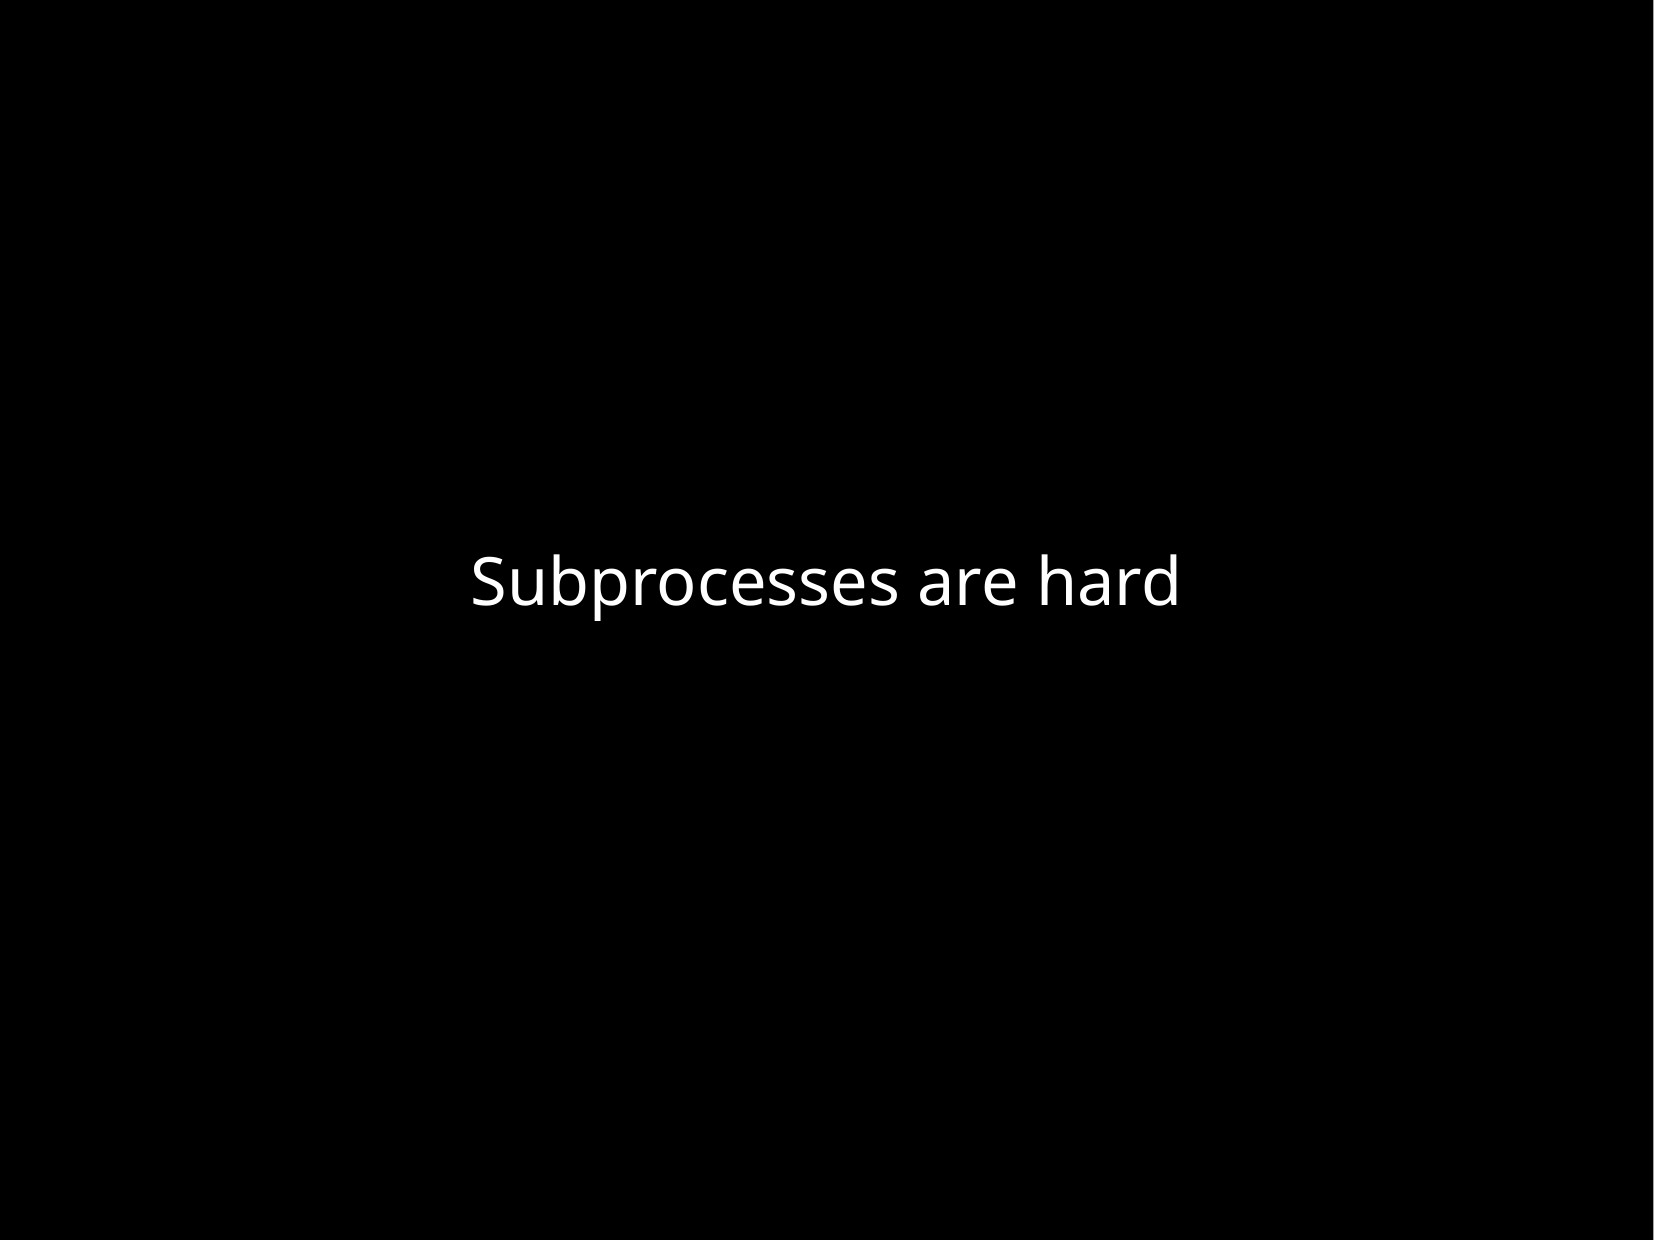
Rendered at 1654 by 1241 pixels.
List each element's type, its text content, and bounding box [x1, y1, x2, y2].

subtitle Subprocesses are hard [82, 56, 1571, 1102]
